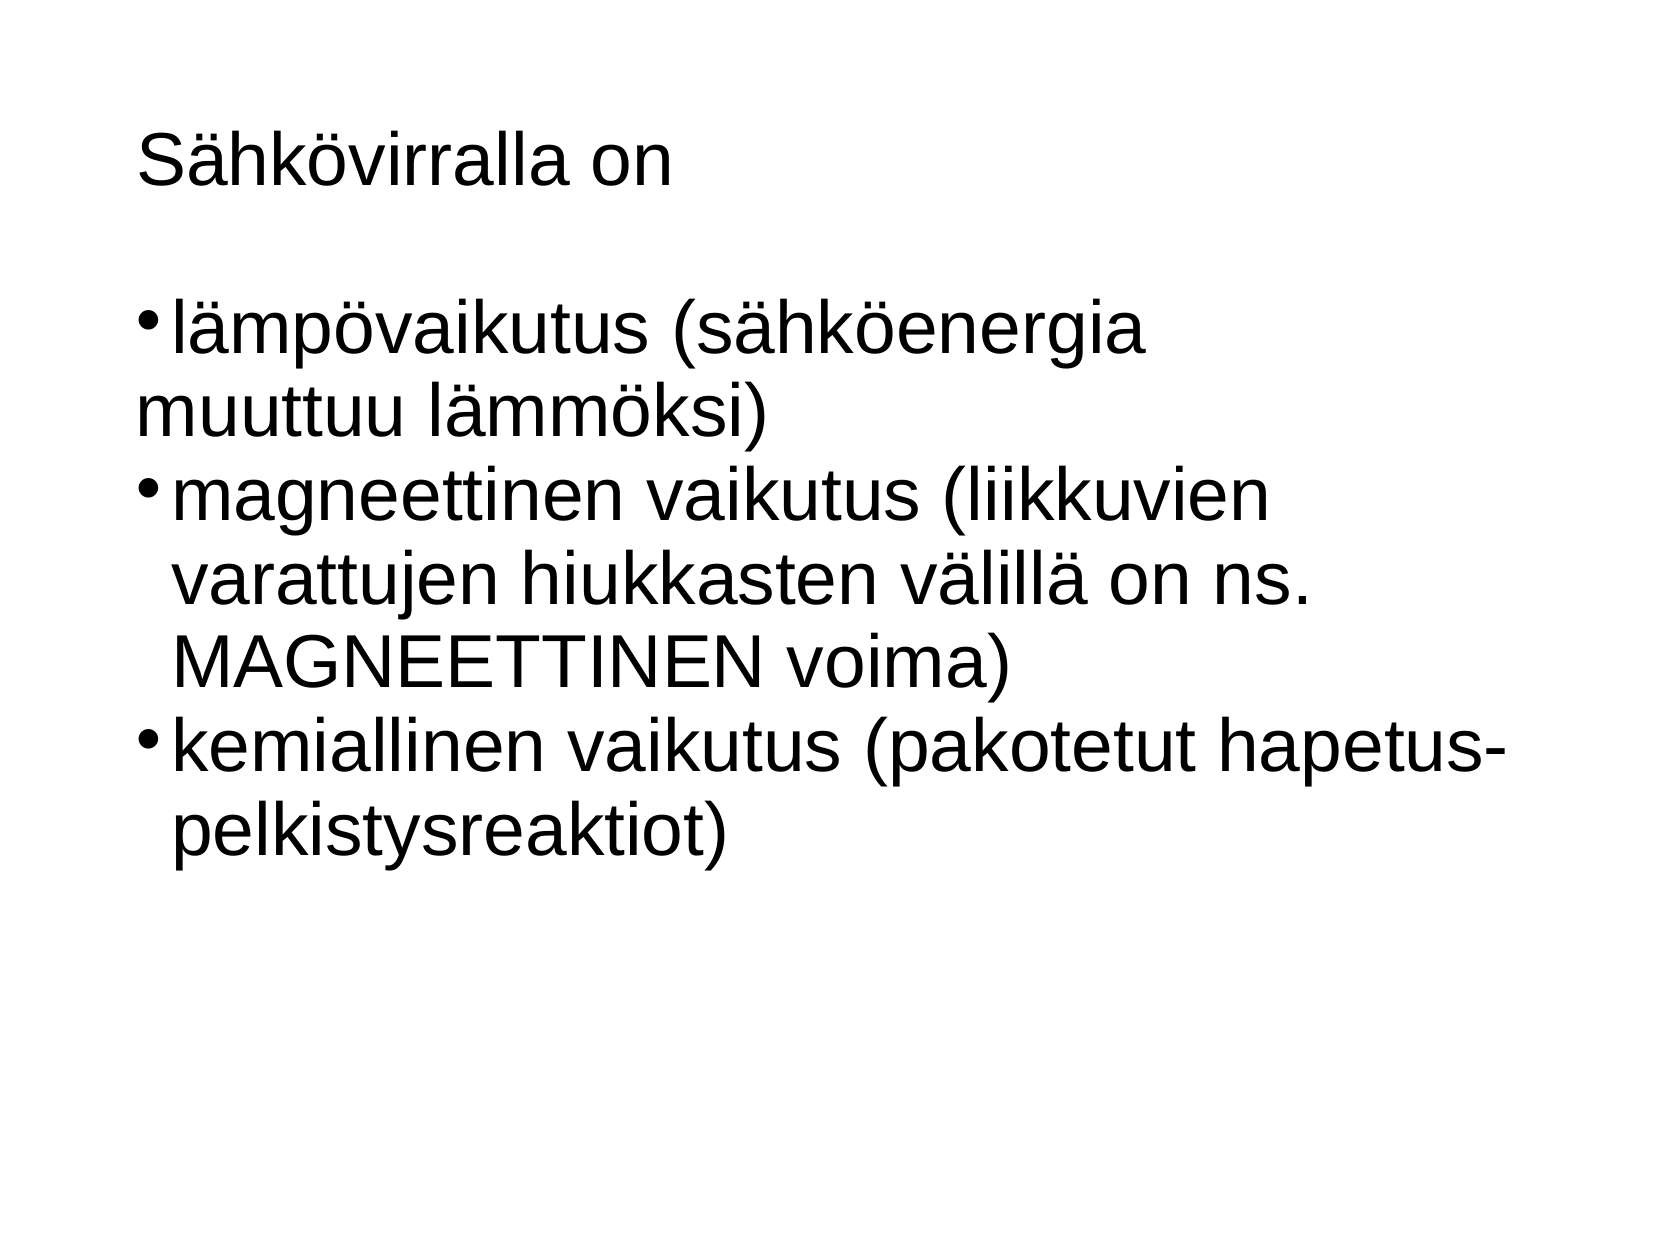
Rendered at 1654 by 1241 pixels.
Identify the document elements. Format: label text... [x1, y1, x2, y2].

text_box Sähkövirralla on lämpövaikutus (sähköenergia muuttuu lämmöksi) magneettinen vaikutus (liikkuvien varattujen hiukkasten välillä on ns. MAGNEETTINEN voima) kemiallinen vaikutus (pakotetut hapetus- pelkistysreaktiot) [121, 106, 1619, 1040]
